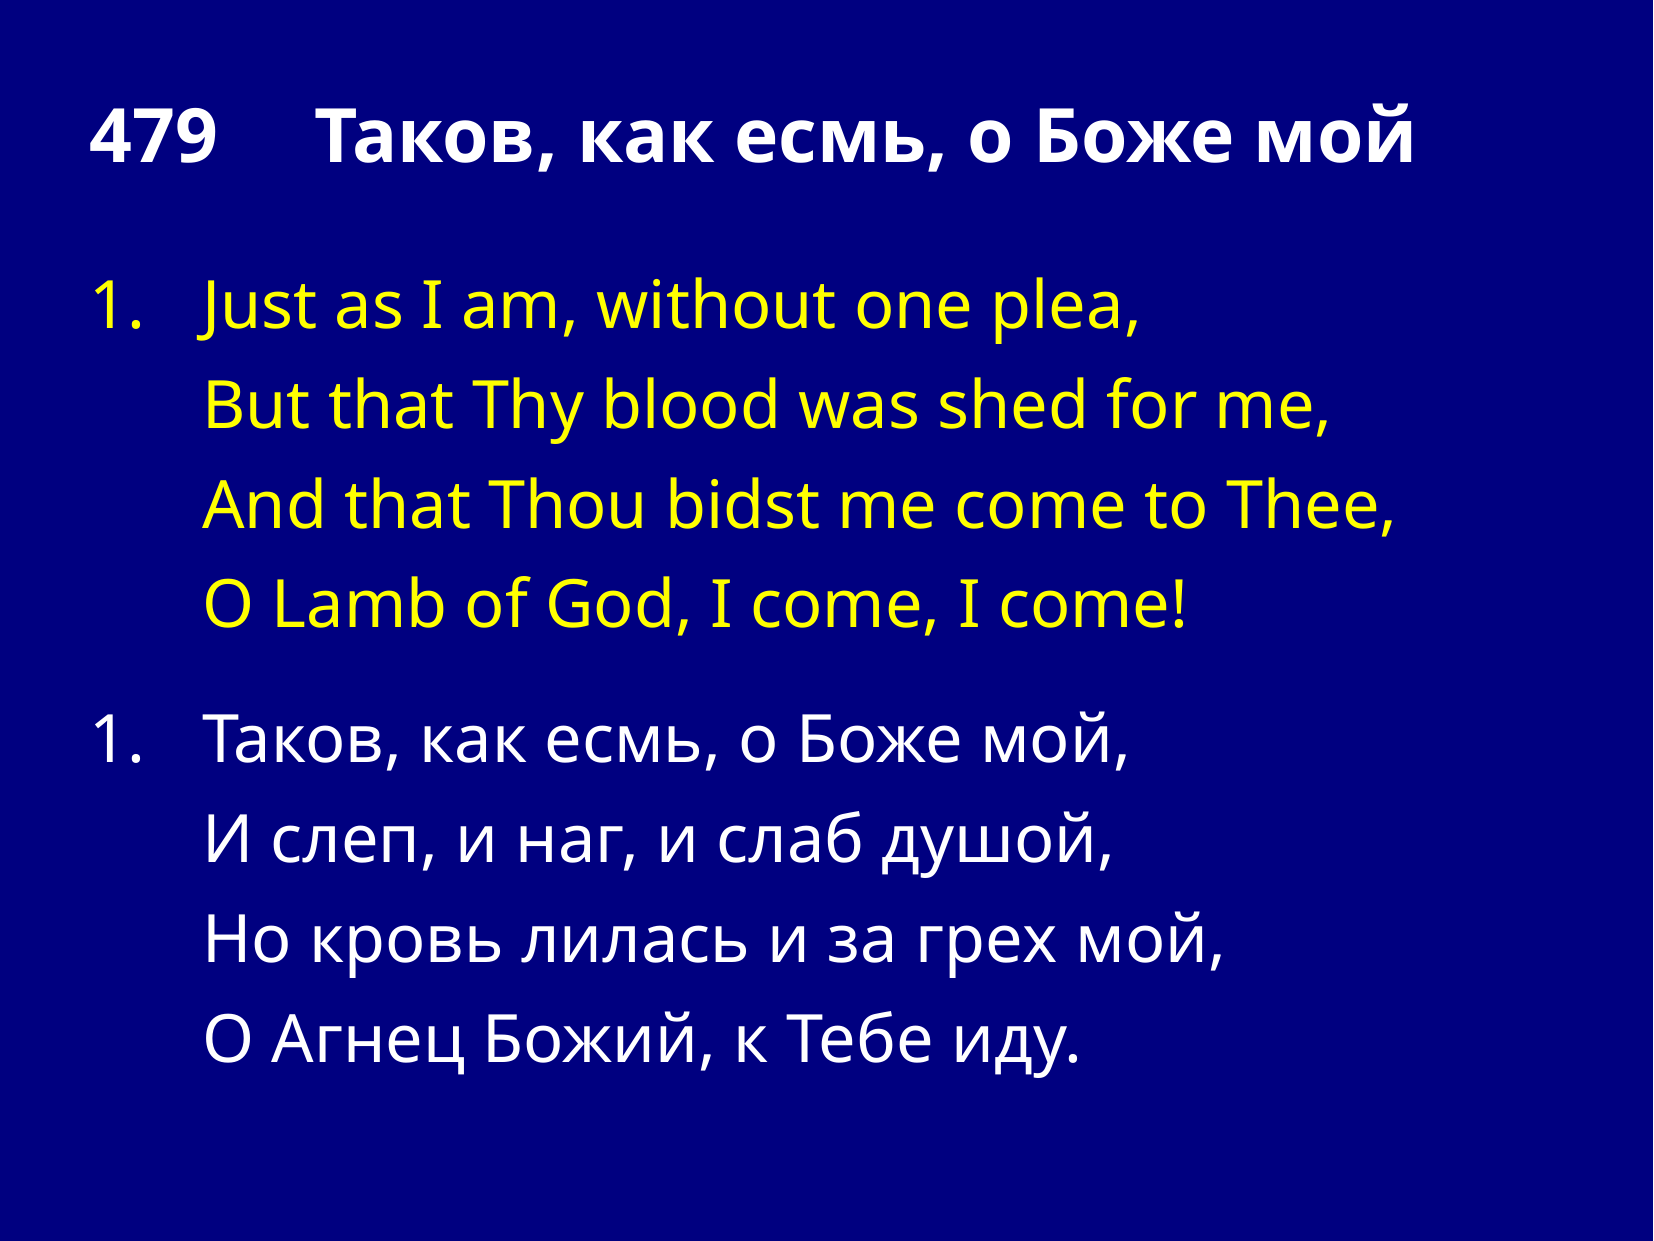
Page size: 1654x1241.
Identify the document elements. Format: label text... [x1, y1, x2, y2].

text_box 1. Таков, как есмь, о Боже мой, И слеп, и наг, и слаб душой, Но кровь лилась и за грех мой, О Агнец Божий, к Тебе иду. [75, 675, 1576, 1163]
text_box 479 Таков, как есмь, о Боже мой [75, 75, 1653, 188]
text_box 1. Just as I am, without one plea, But that Thy blood was shed for me, And that Thou bidst me come to Thee, O Lamb of God, I come, I come! [75, 188, 1576, 638]
